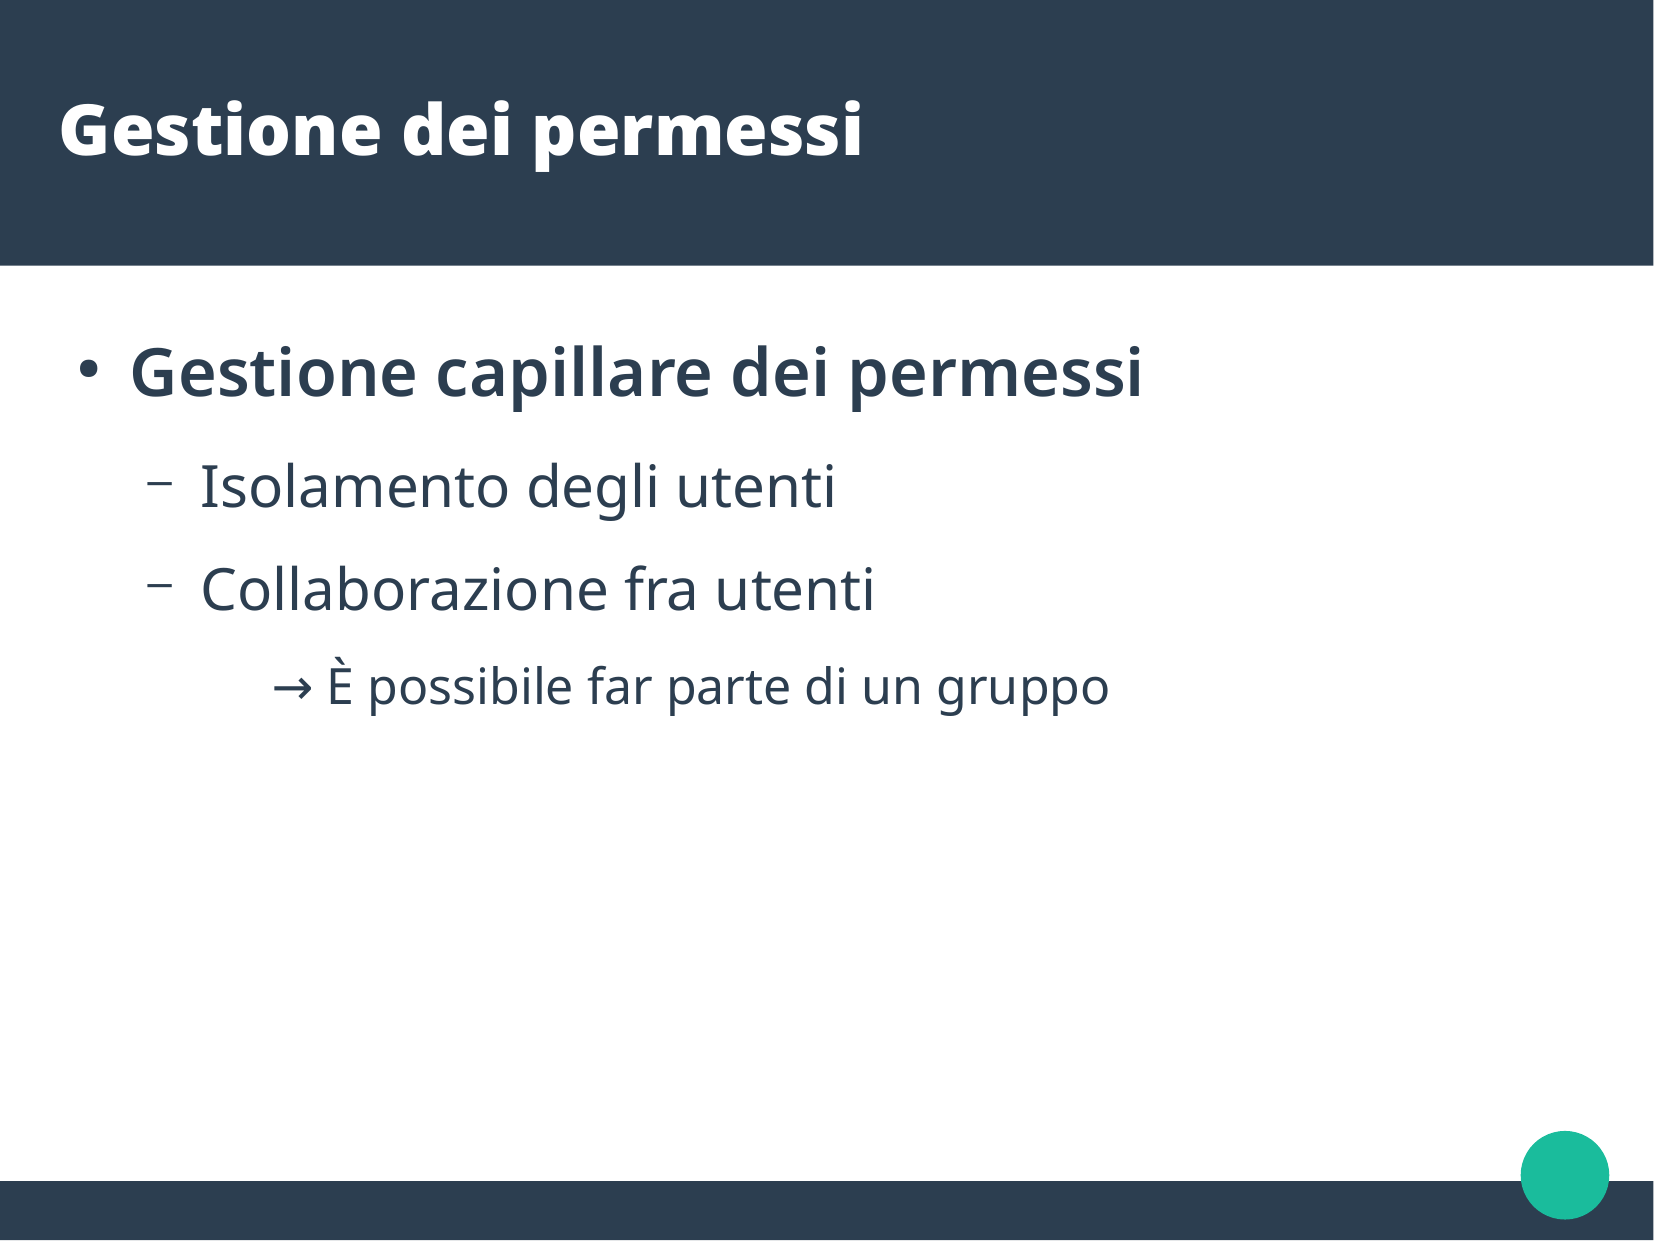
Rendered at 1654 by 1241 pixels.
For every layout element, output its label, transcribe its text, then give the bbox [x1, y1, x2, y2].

title Gestione dei permessi [59, 49, 1595, 207]
list Gestione capillare dei permessi Isolamento degli utenti Collaborazione fra utenti → È possibile far parte di un gruppo [59, 324, 1595, 1152]
